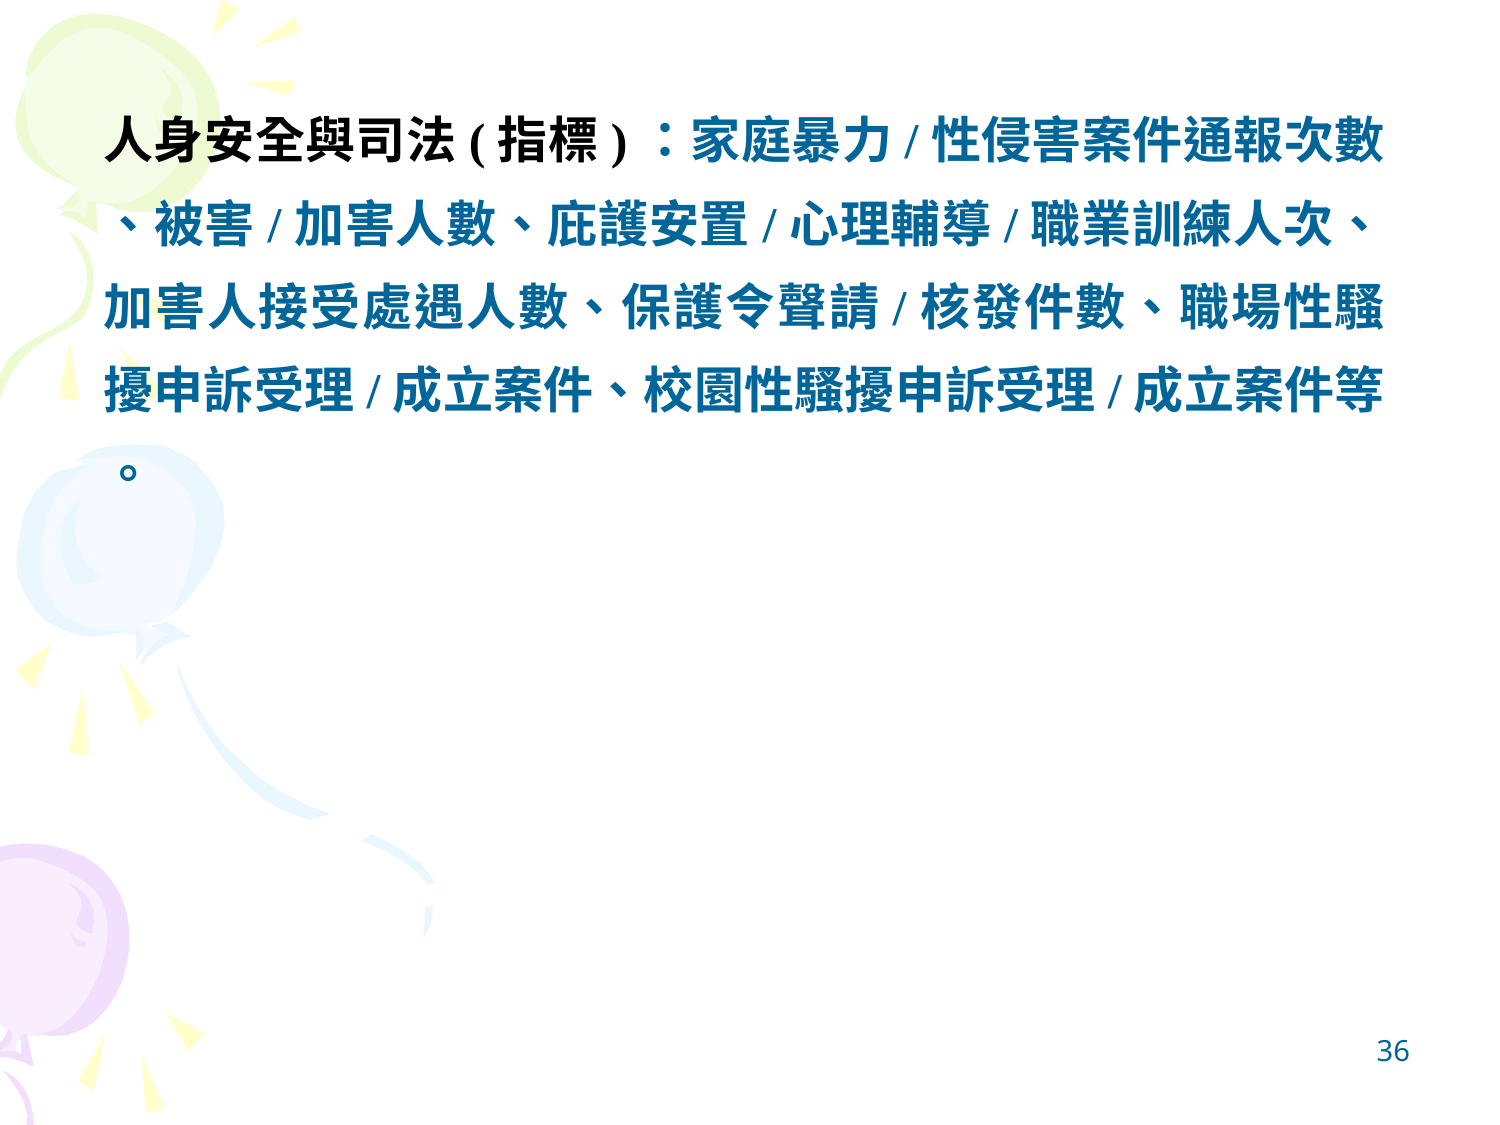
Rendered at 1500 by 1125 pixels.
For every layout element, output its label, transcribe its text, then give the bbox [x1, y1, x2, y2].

list 人身安全與司法(指標)：家庭暴力/性侵害案件通報次數、被害/加害人數、庇護安置/心理輔導/職業訓練人次、加害人接受處遇人數、保護令聲請/核發件數、職場性騷擾申訴受理/成立案件、校園性騷擾申訴受理/成立案件等。 [88, 78, 1400, 1012]
text_box <編號> [1074, 1024, 1426, 1100]
